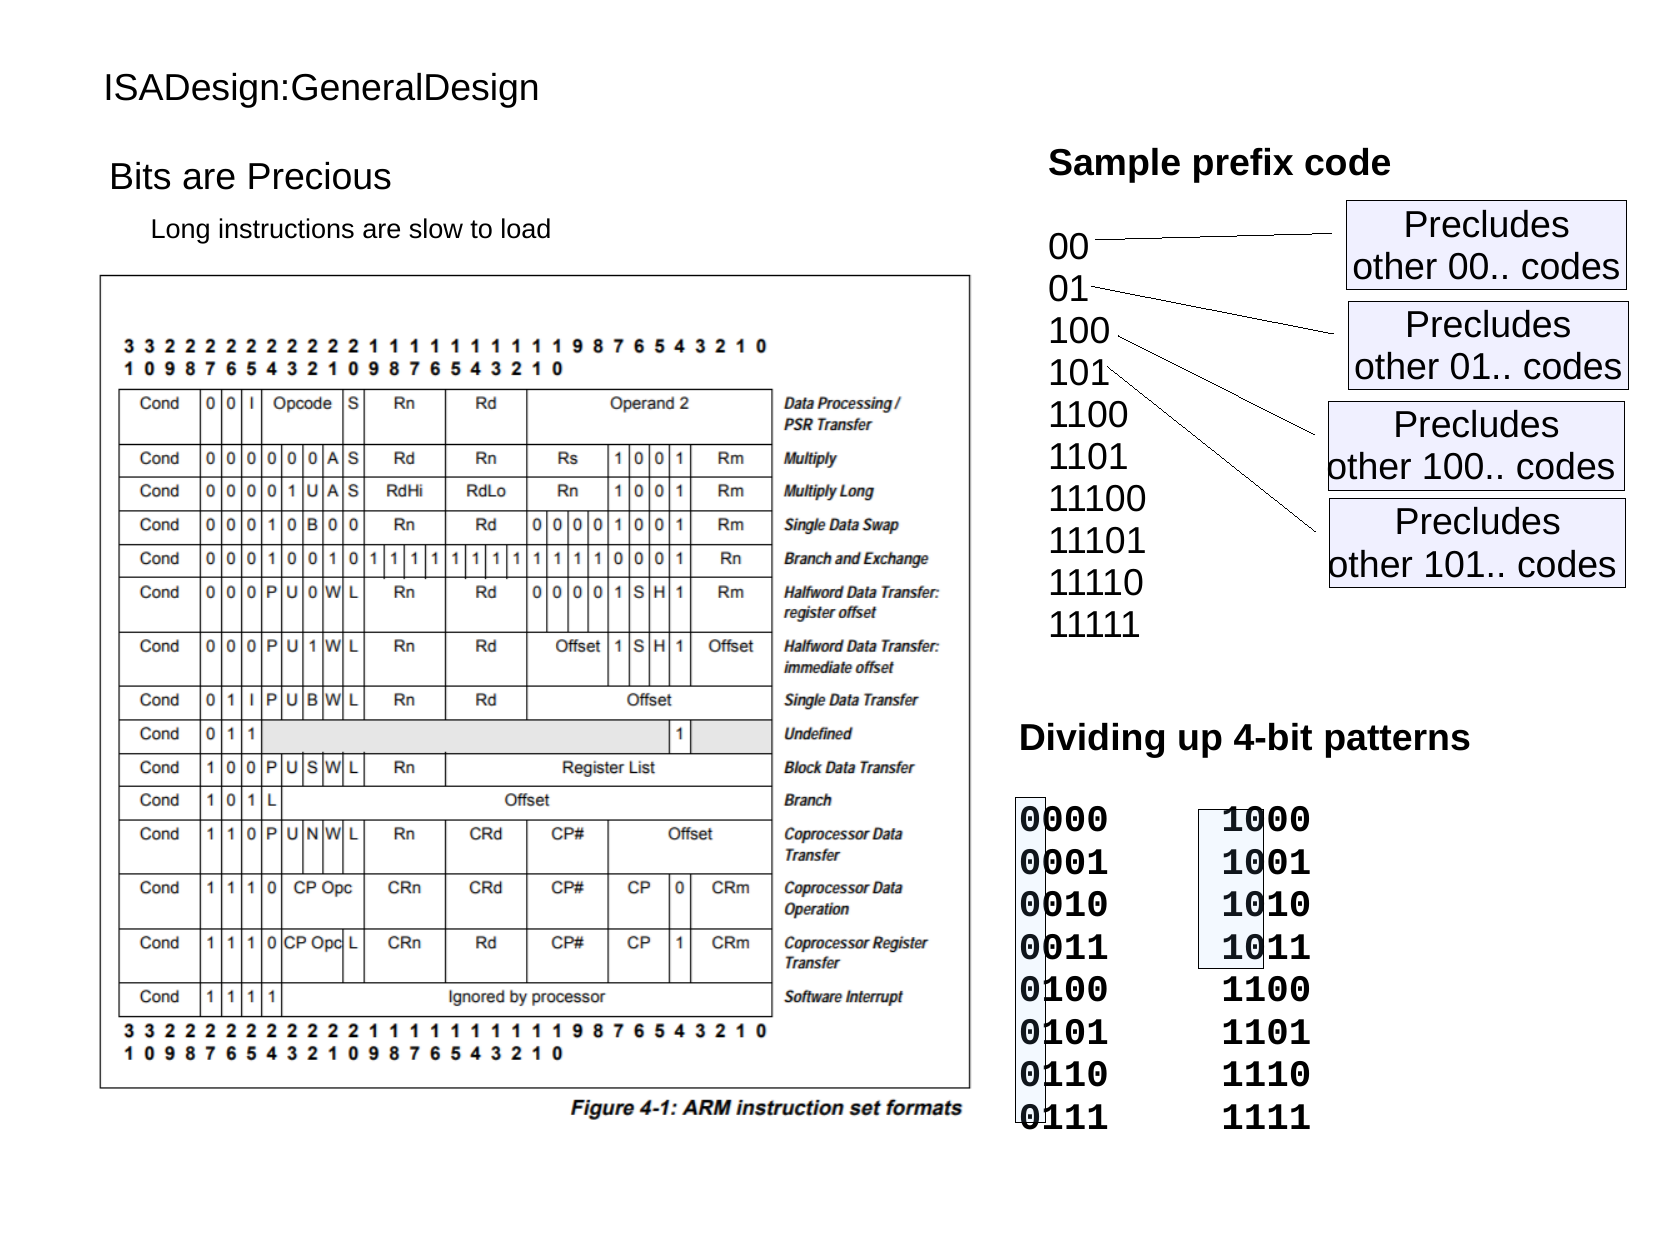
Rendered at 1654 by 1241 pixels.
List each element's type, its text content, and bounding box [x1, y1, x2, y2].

text_box Precludes other 101.. codes [1330, 499, 1625, 587]
text_box Long instructions are slow to load [135, 206, 566, 252]
text_box Bits are Precious [94, 147, 408, 205]
text_box Dividing up 4-bit patterns 0000 1000 0001 1001 0010 1010 0011 1011 0100 1100 0101 1101 0110 1110 0111 1111 [1003, 708, 1486, 1150]
text_box Precludes other 00.. codes [1346, 201, 1627, 289]
text_box [1015, 797, 1046, 1123]
picture [86, 265, 1004, 1125]
text_box Precludes other 100.. codes [1329, 402, 1624, 490]
text_box Sample prefix code 00 01 100 101 1100 1101 11100 11101 11110 11111 [1033, 133, 1407, 655]
text_box ISADesign:GeneralDesign [88, 59, 555, 116]
text_box [1198, 809, 1264, 969]
text_box Precludes other 01.. codes [1348, 301, 1629, 390]
